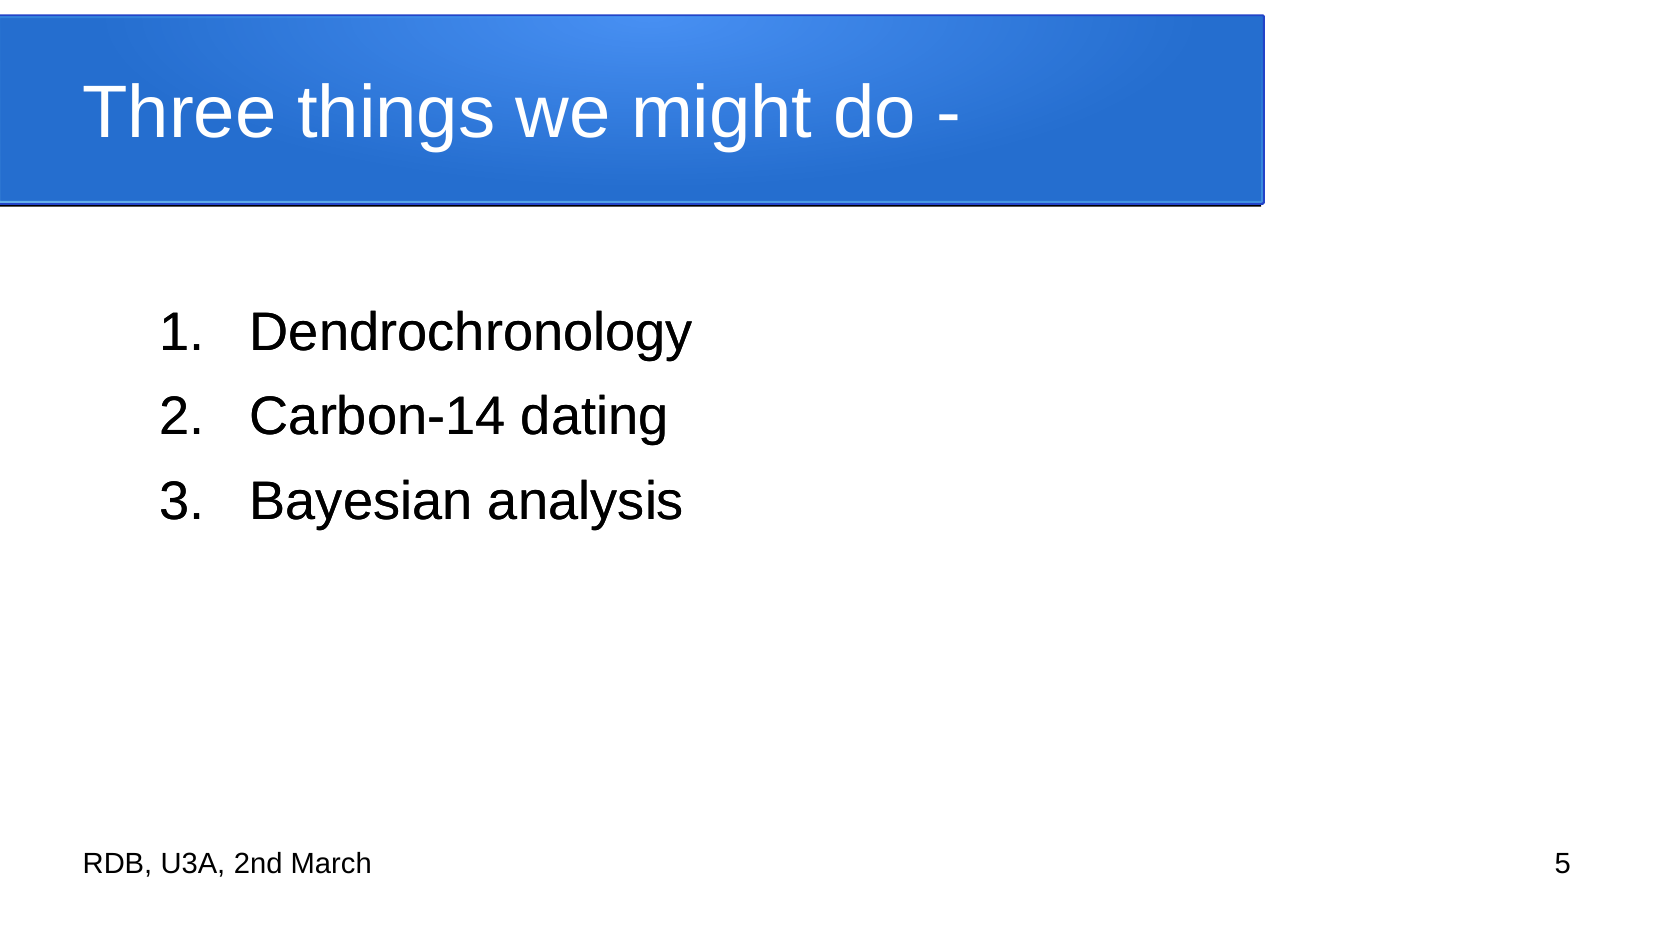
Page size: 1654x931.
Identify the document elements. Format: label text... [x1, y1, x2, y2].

title Three things we might do - [82, 35, 1235, 189]
list Dendrochronology Carbon-14 dating Bayesian analysis [141, 301, 1170, 638]
